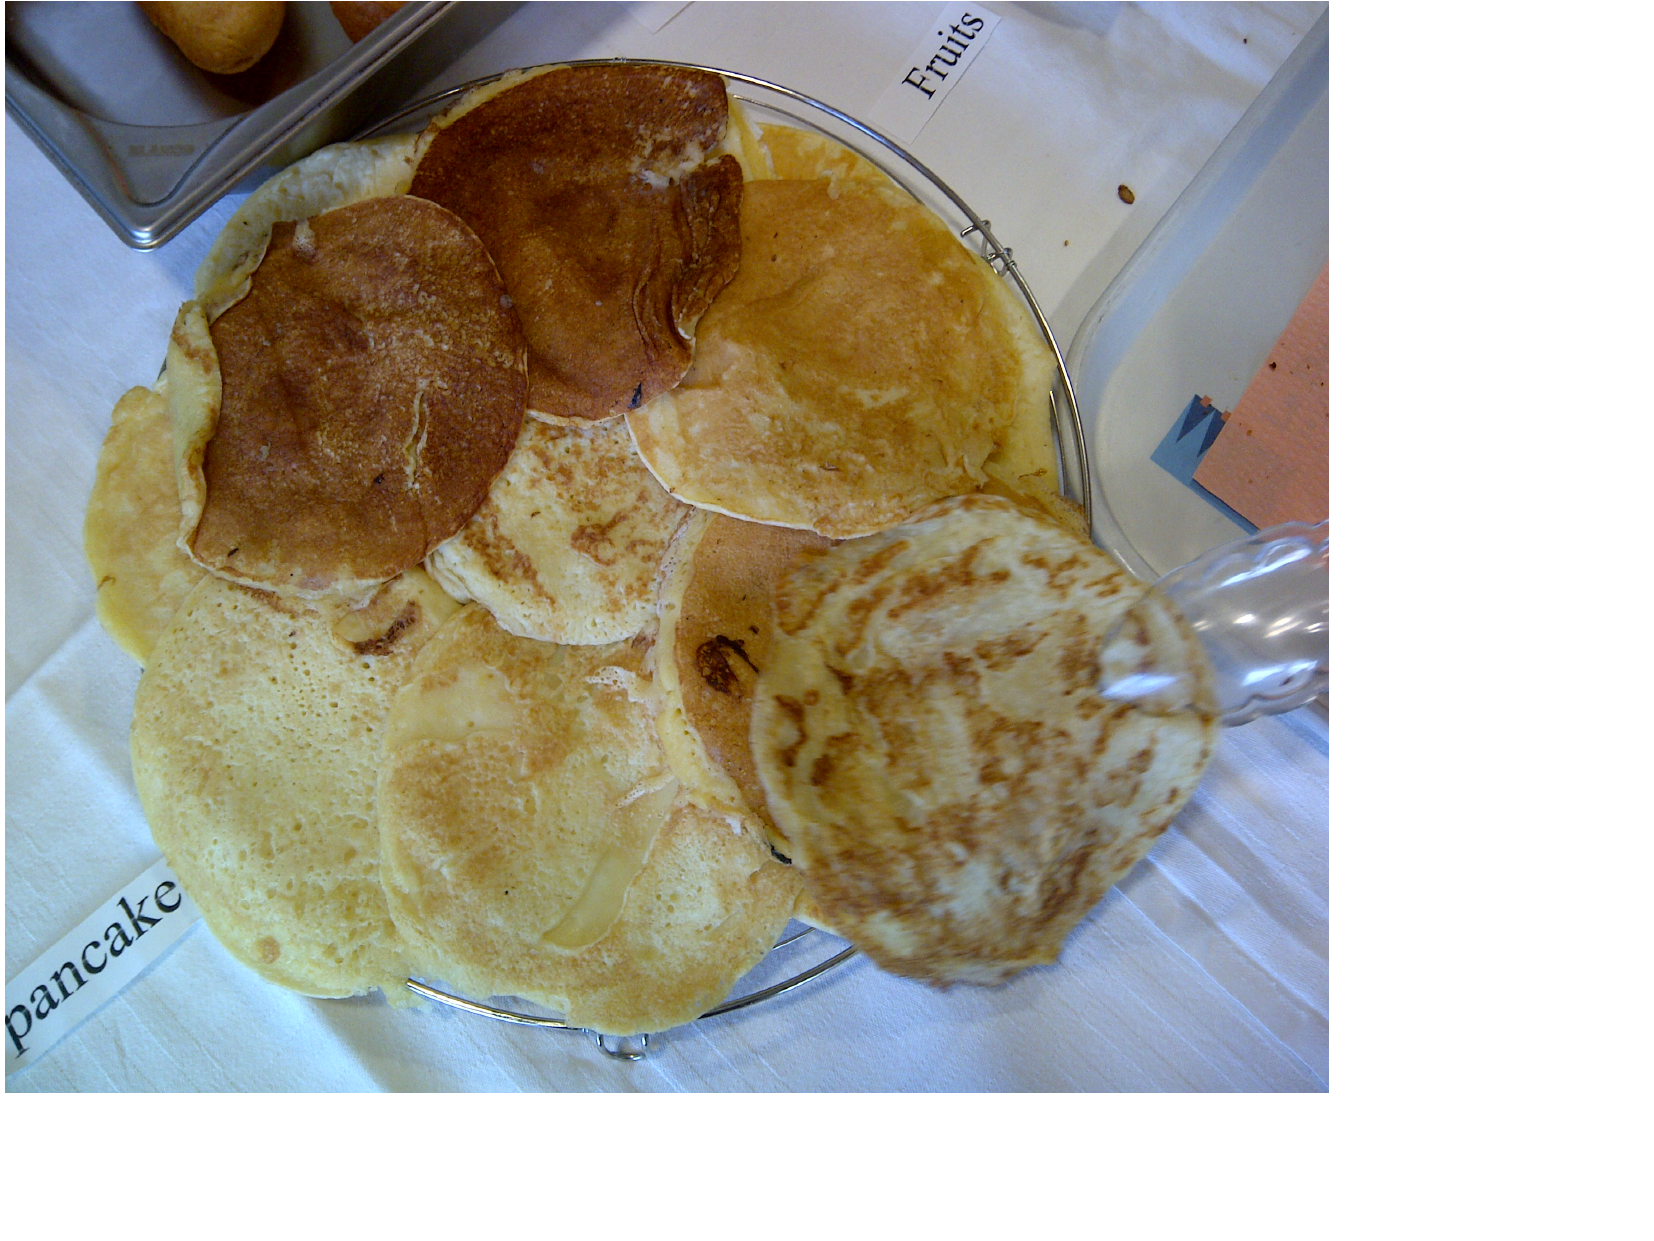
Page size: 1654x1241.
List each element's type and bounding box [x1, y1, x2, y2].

picture [5, 1, 1329, 1093]
